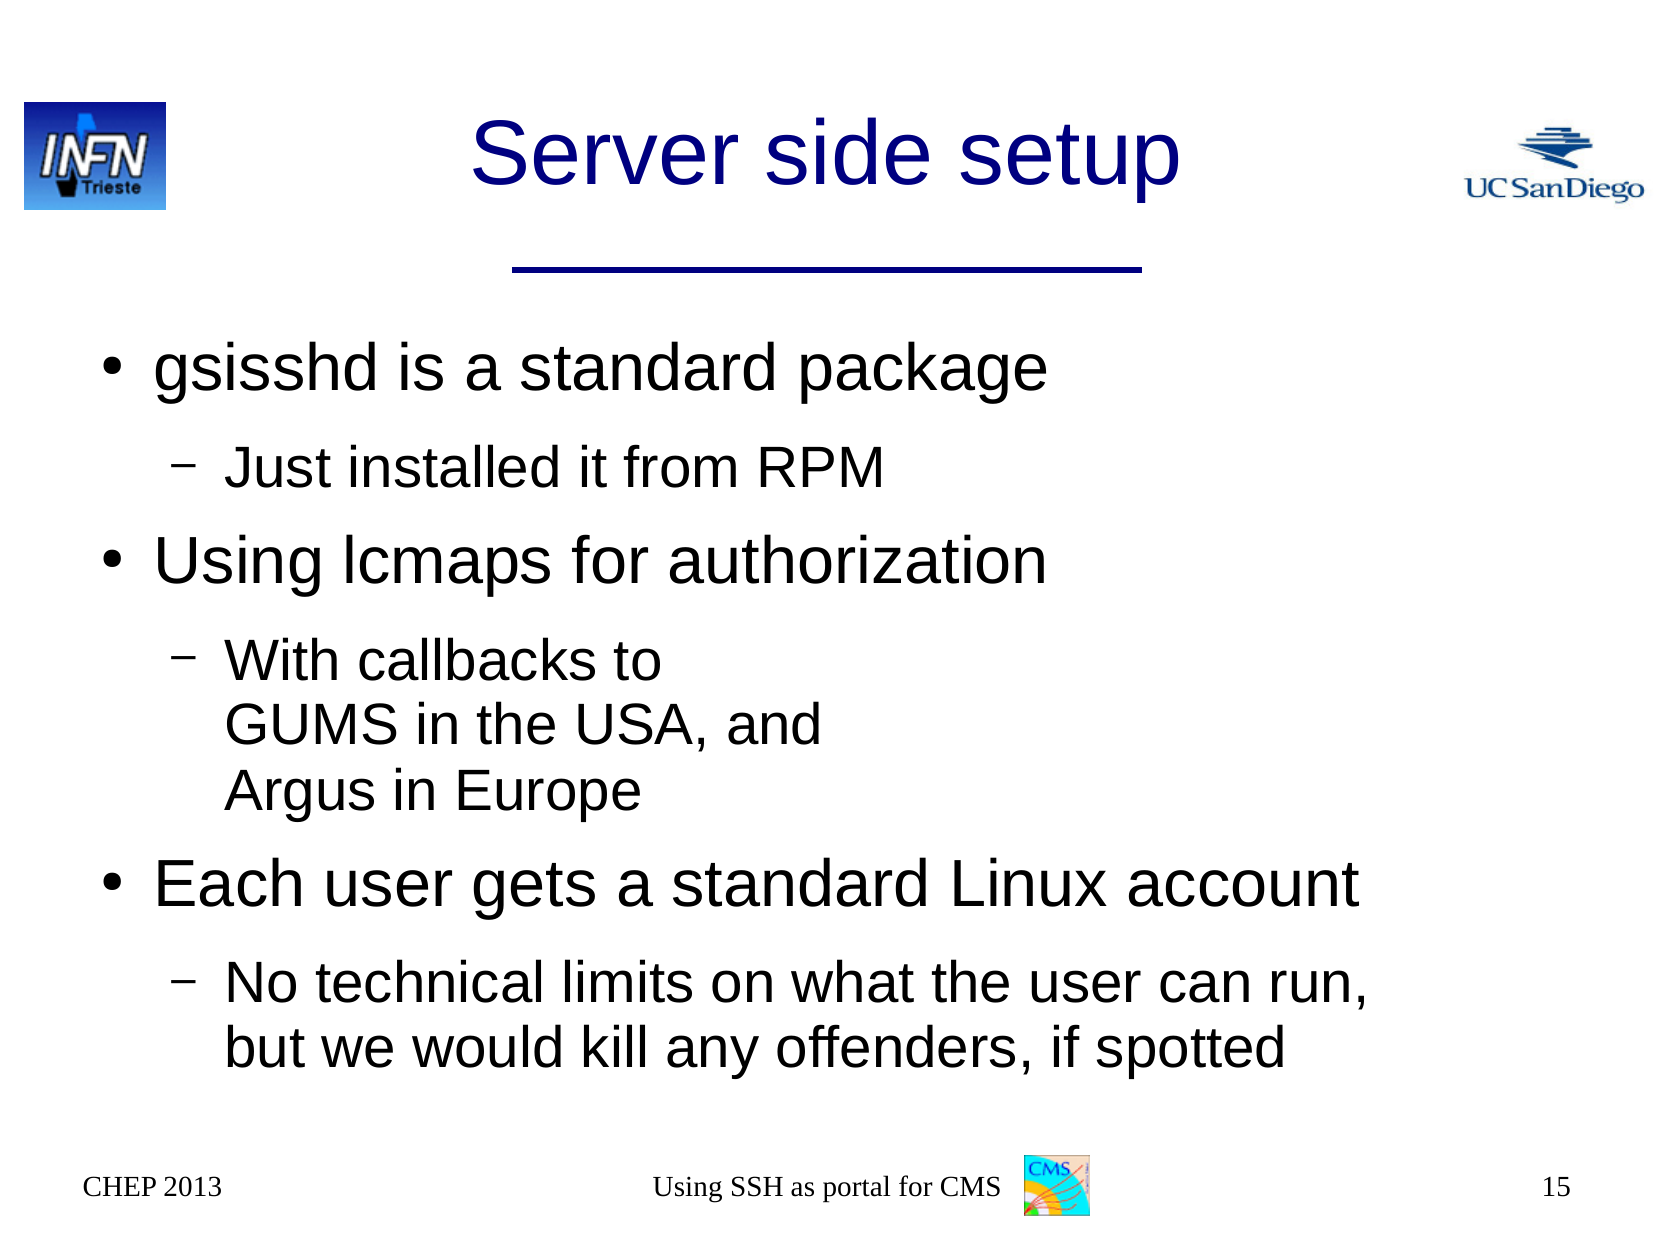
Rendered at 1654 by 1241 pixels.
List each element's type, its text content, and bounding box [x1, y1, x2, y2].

picture [1024, 1155, 1090, 1216]
picture [1571, 89, 1654, 240]
picture [24, 102, 82, 210]
list gsisshd is a standard package Just installed it from RPM Using lcmaps for authorization With callbacks to GUMS in the USA, and Argus in Europe Each user gets a standard Linux account No technical limits on what the user can run, but we would kill any offenders, if spotted [82, 330, 1538, 1126]
title Server side setup [82, 49, 1571, 257]
